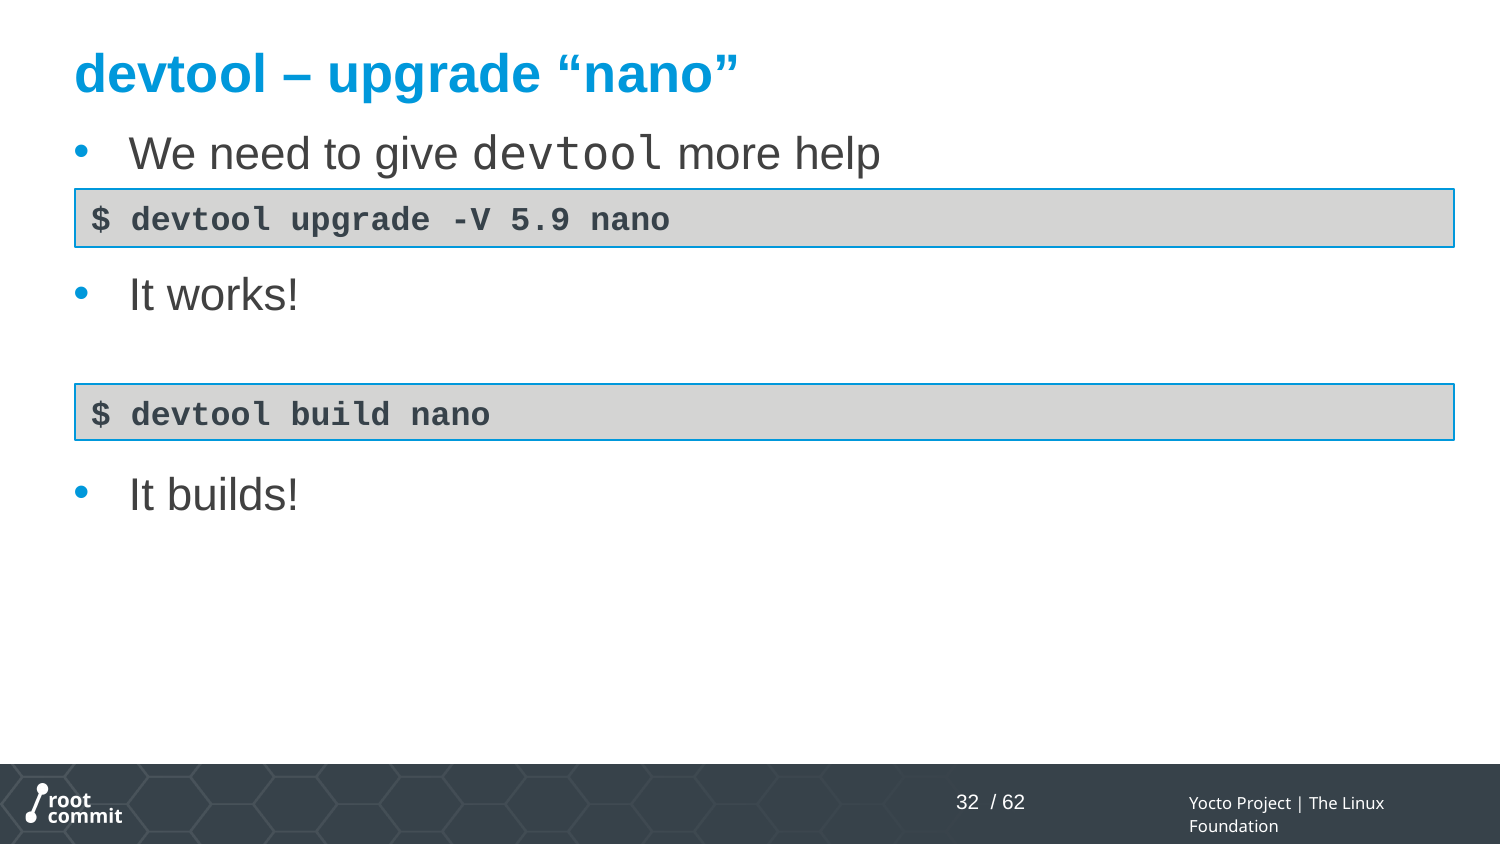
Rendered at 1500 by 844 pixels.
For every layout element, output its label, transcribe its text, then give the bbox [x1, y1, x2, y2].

text_box devtool – upgrade “nano” [74, 50, 1424, 159]
picture [0, 0, 1500, 844]
text_box $ devtool upgrade -V 5.9 nano [75, 188, 1455, 248]
text_box It builds! [72, 464, 1422, 532]
text_box $ devtool build nano [75, 383, 1455, 441]
text_box We need to give devtool more help [72, 123, 1422, 205]
text_box It works! [72, 265, 1422, 333]
